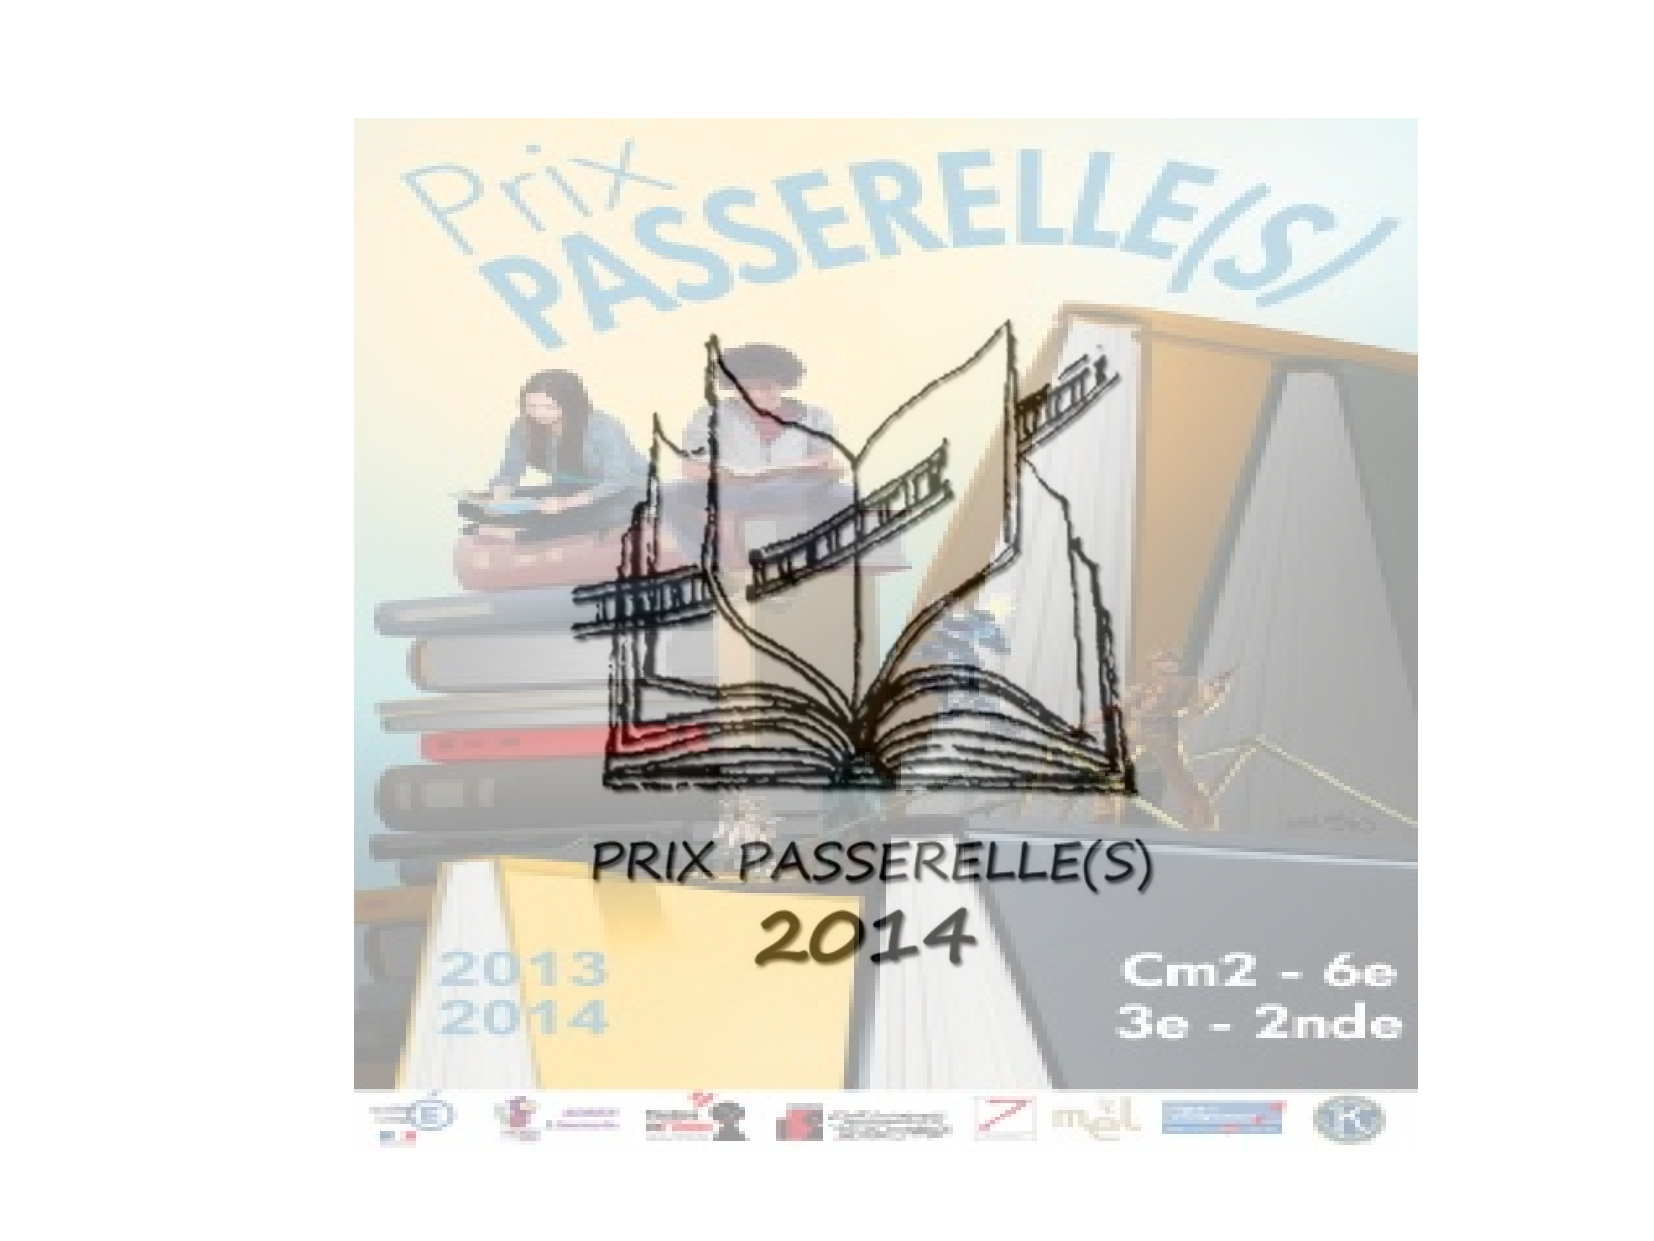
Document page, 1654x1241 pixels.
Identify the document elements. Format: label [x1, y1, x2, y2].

picture [354, 118, 1418, 1152]
